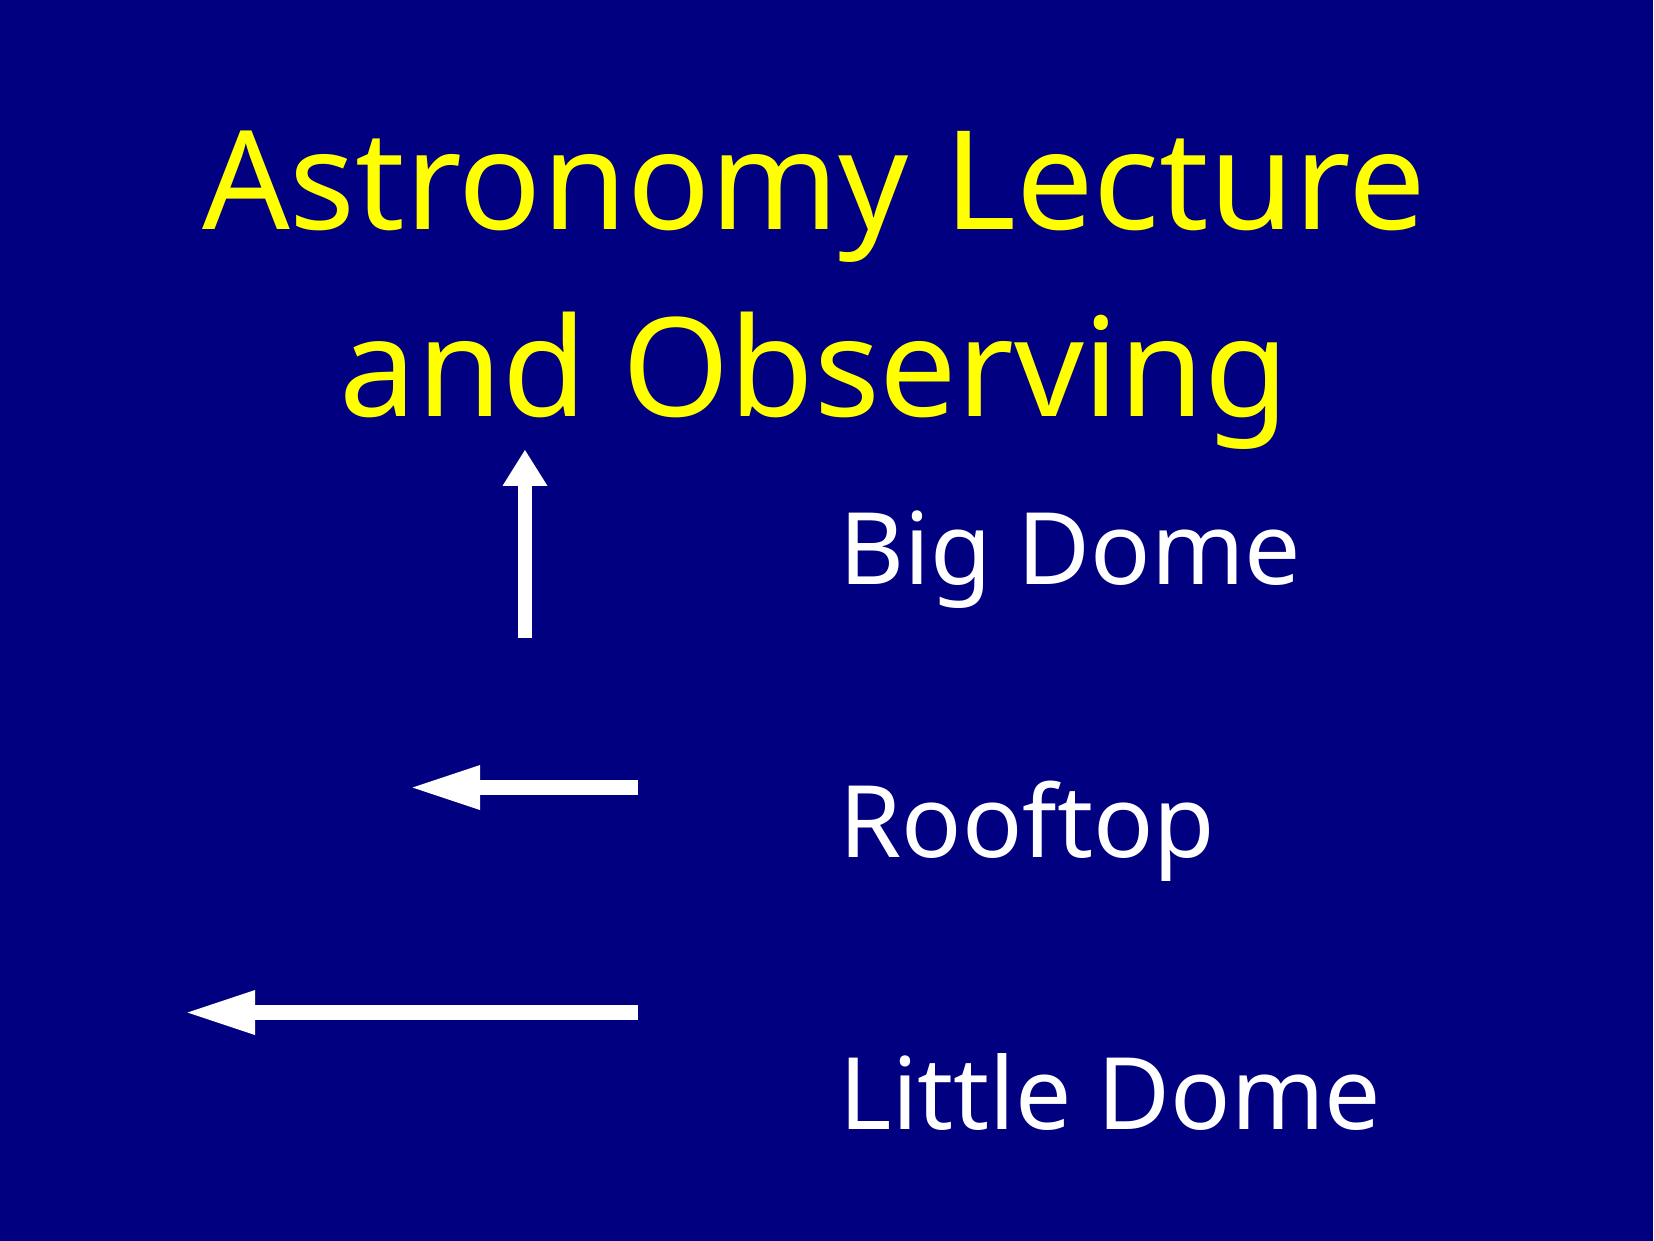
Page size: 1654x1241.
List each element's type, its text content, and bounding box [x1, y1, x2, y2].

text_box Big Dome Rooftop Little Dome [825, 470, 1417, 1088]
text_box Astronomy Lecture and Observing [187, 75, 1500, 422]
